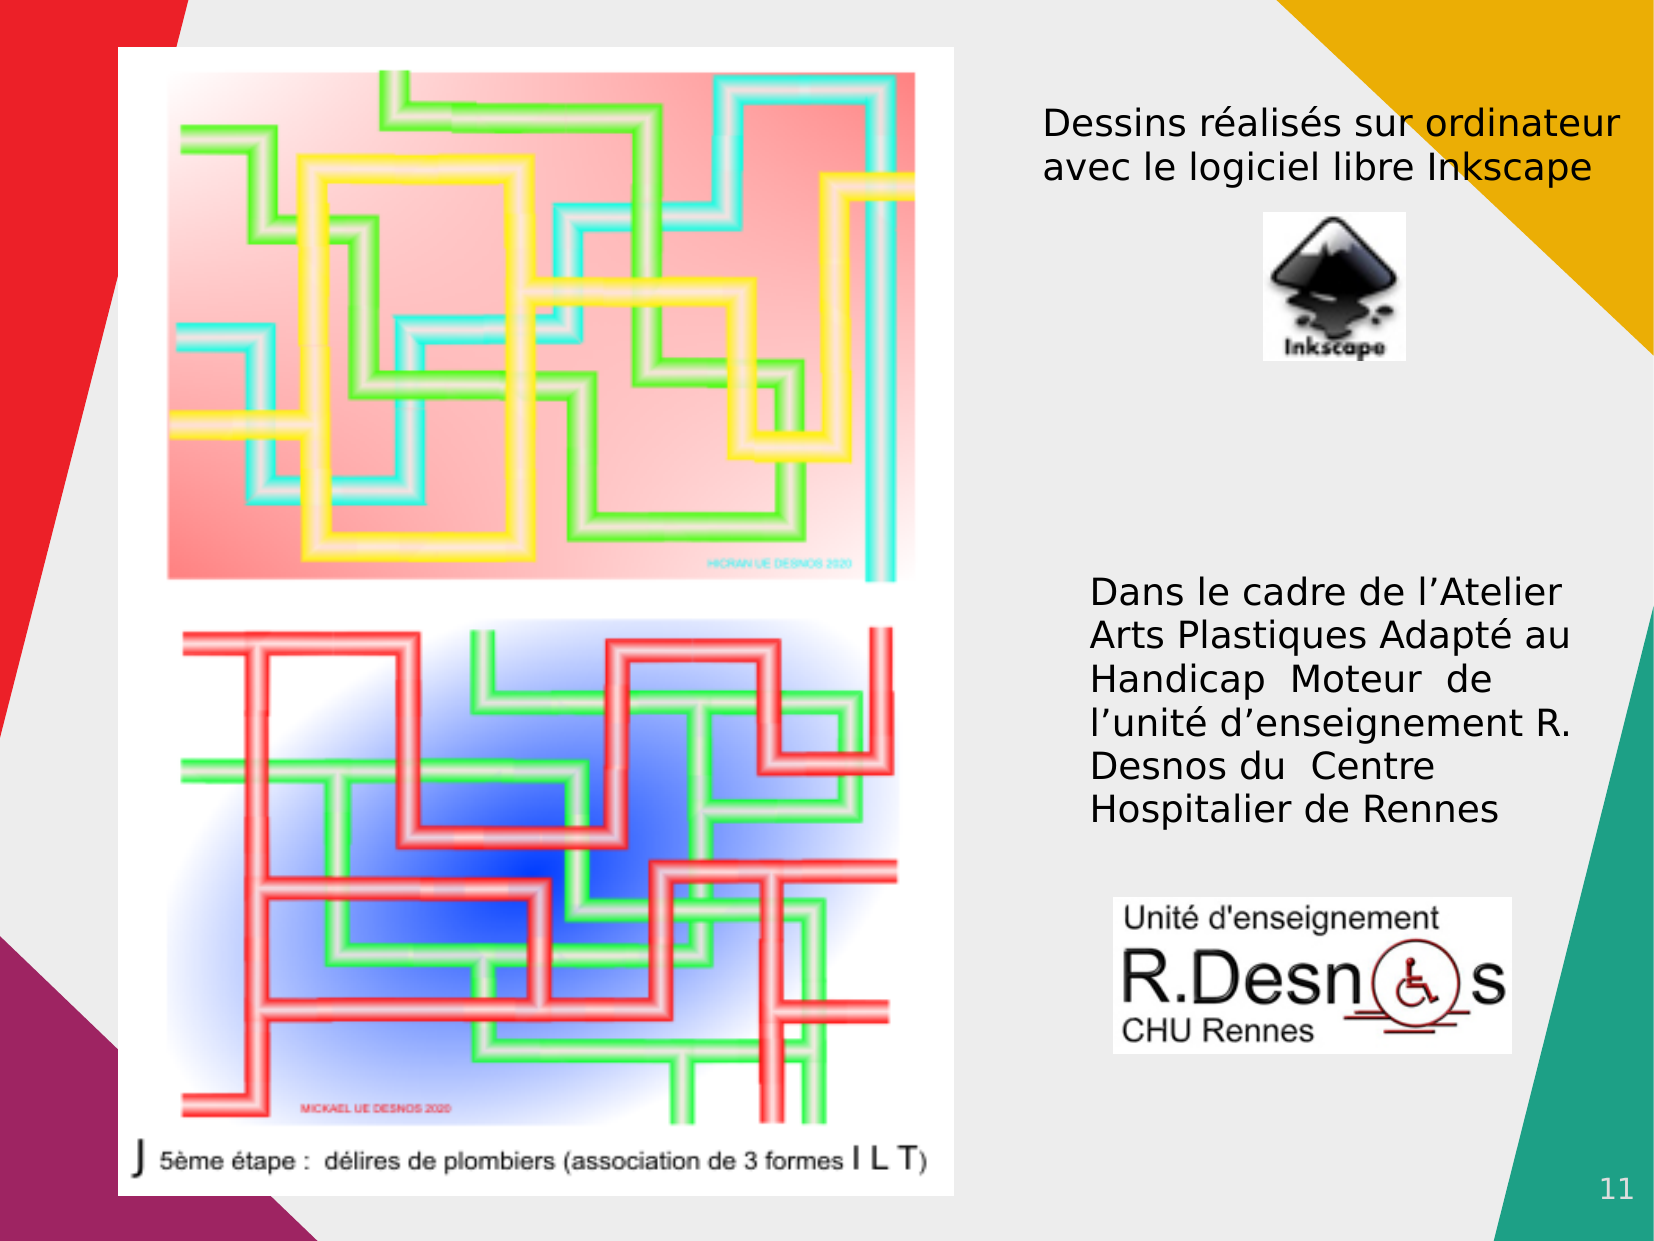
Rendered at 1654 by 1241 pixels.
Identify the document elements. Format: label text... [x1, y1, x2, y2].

picture [118, 47, 954, 1196]
picture [1263, 212, 1406, 361]
picture [1113, 897, 1512, 1054]
text_box Dans le cadre de l’Atelier Arts Plastiques Adapté au Handicap Moteur de l’unité d’enseignement R. Desnos du Centre Hospitalier de Rennes [1074, 563, 1607, 883]
text_box Dessins réalisés sur ordinateur avec le logiciel libre Inkscape [1027, 94, 1642, 201]
